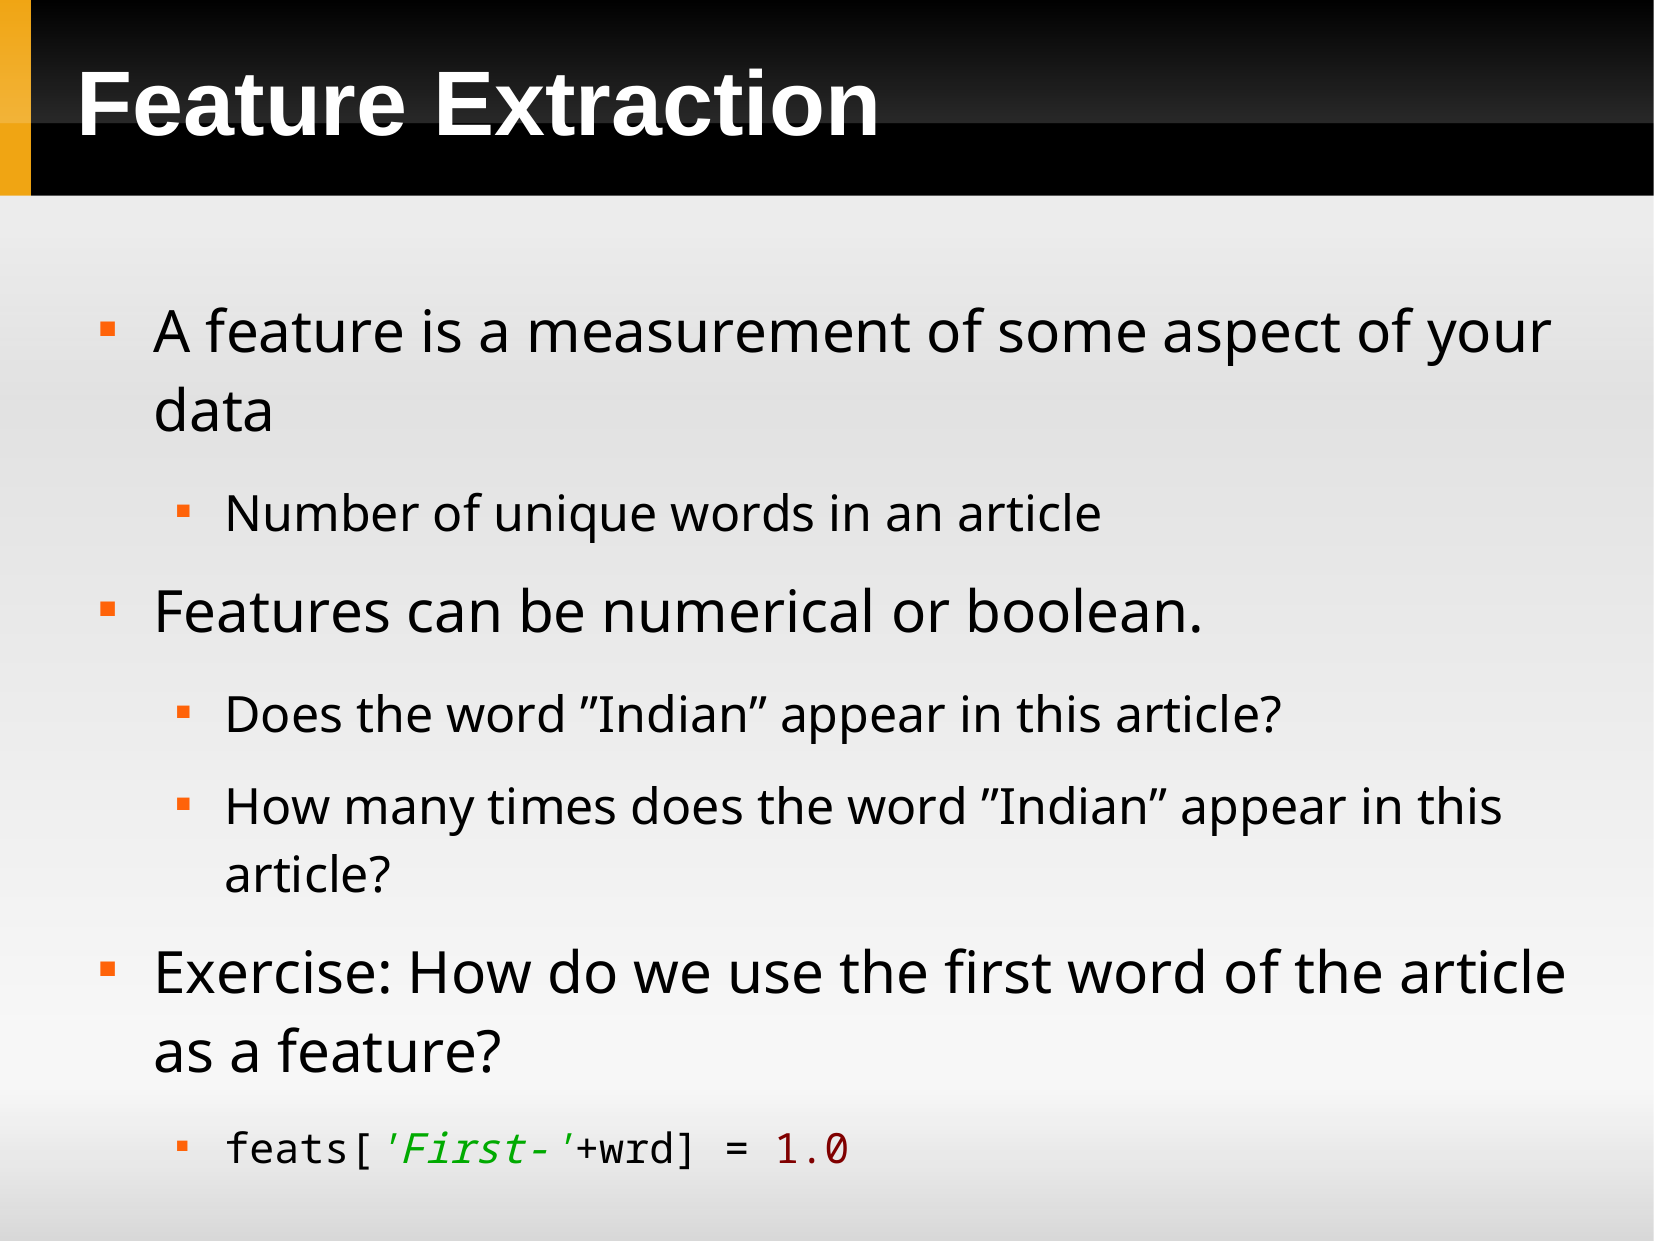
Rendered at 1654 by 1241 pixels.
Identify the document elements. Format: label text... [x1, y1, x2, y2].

title Feature Extraction [76, 0, 1565, 208]
list A feature is a measurement of some aspect of your data Number of unique words in an article Features can be numerical or boolean. Does the word ”Indian” appear in this article? How many times does the word ”Indian” appear in this article? Exercise: How do we use the first word of the article as a feature? feats['First-'+wrd] = 1.0 [82, 290, 1571, 1125]
picture [0, 0, 1654, 1241]
